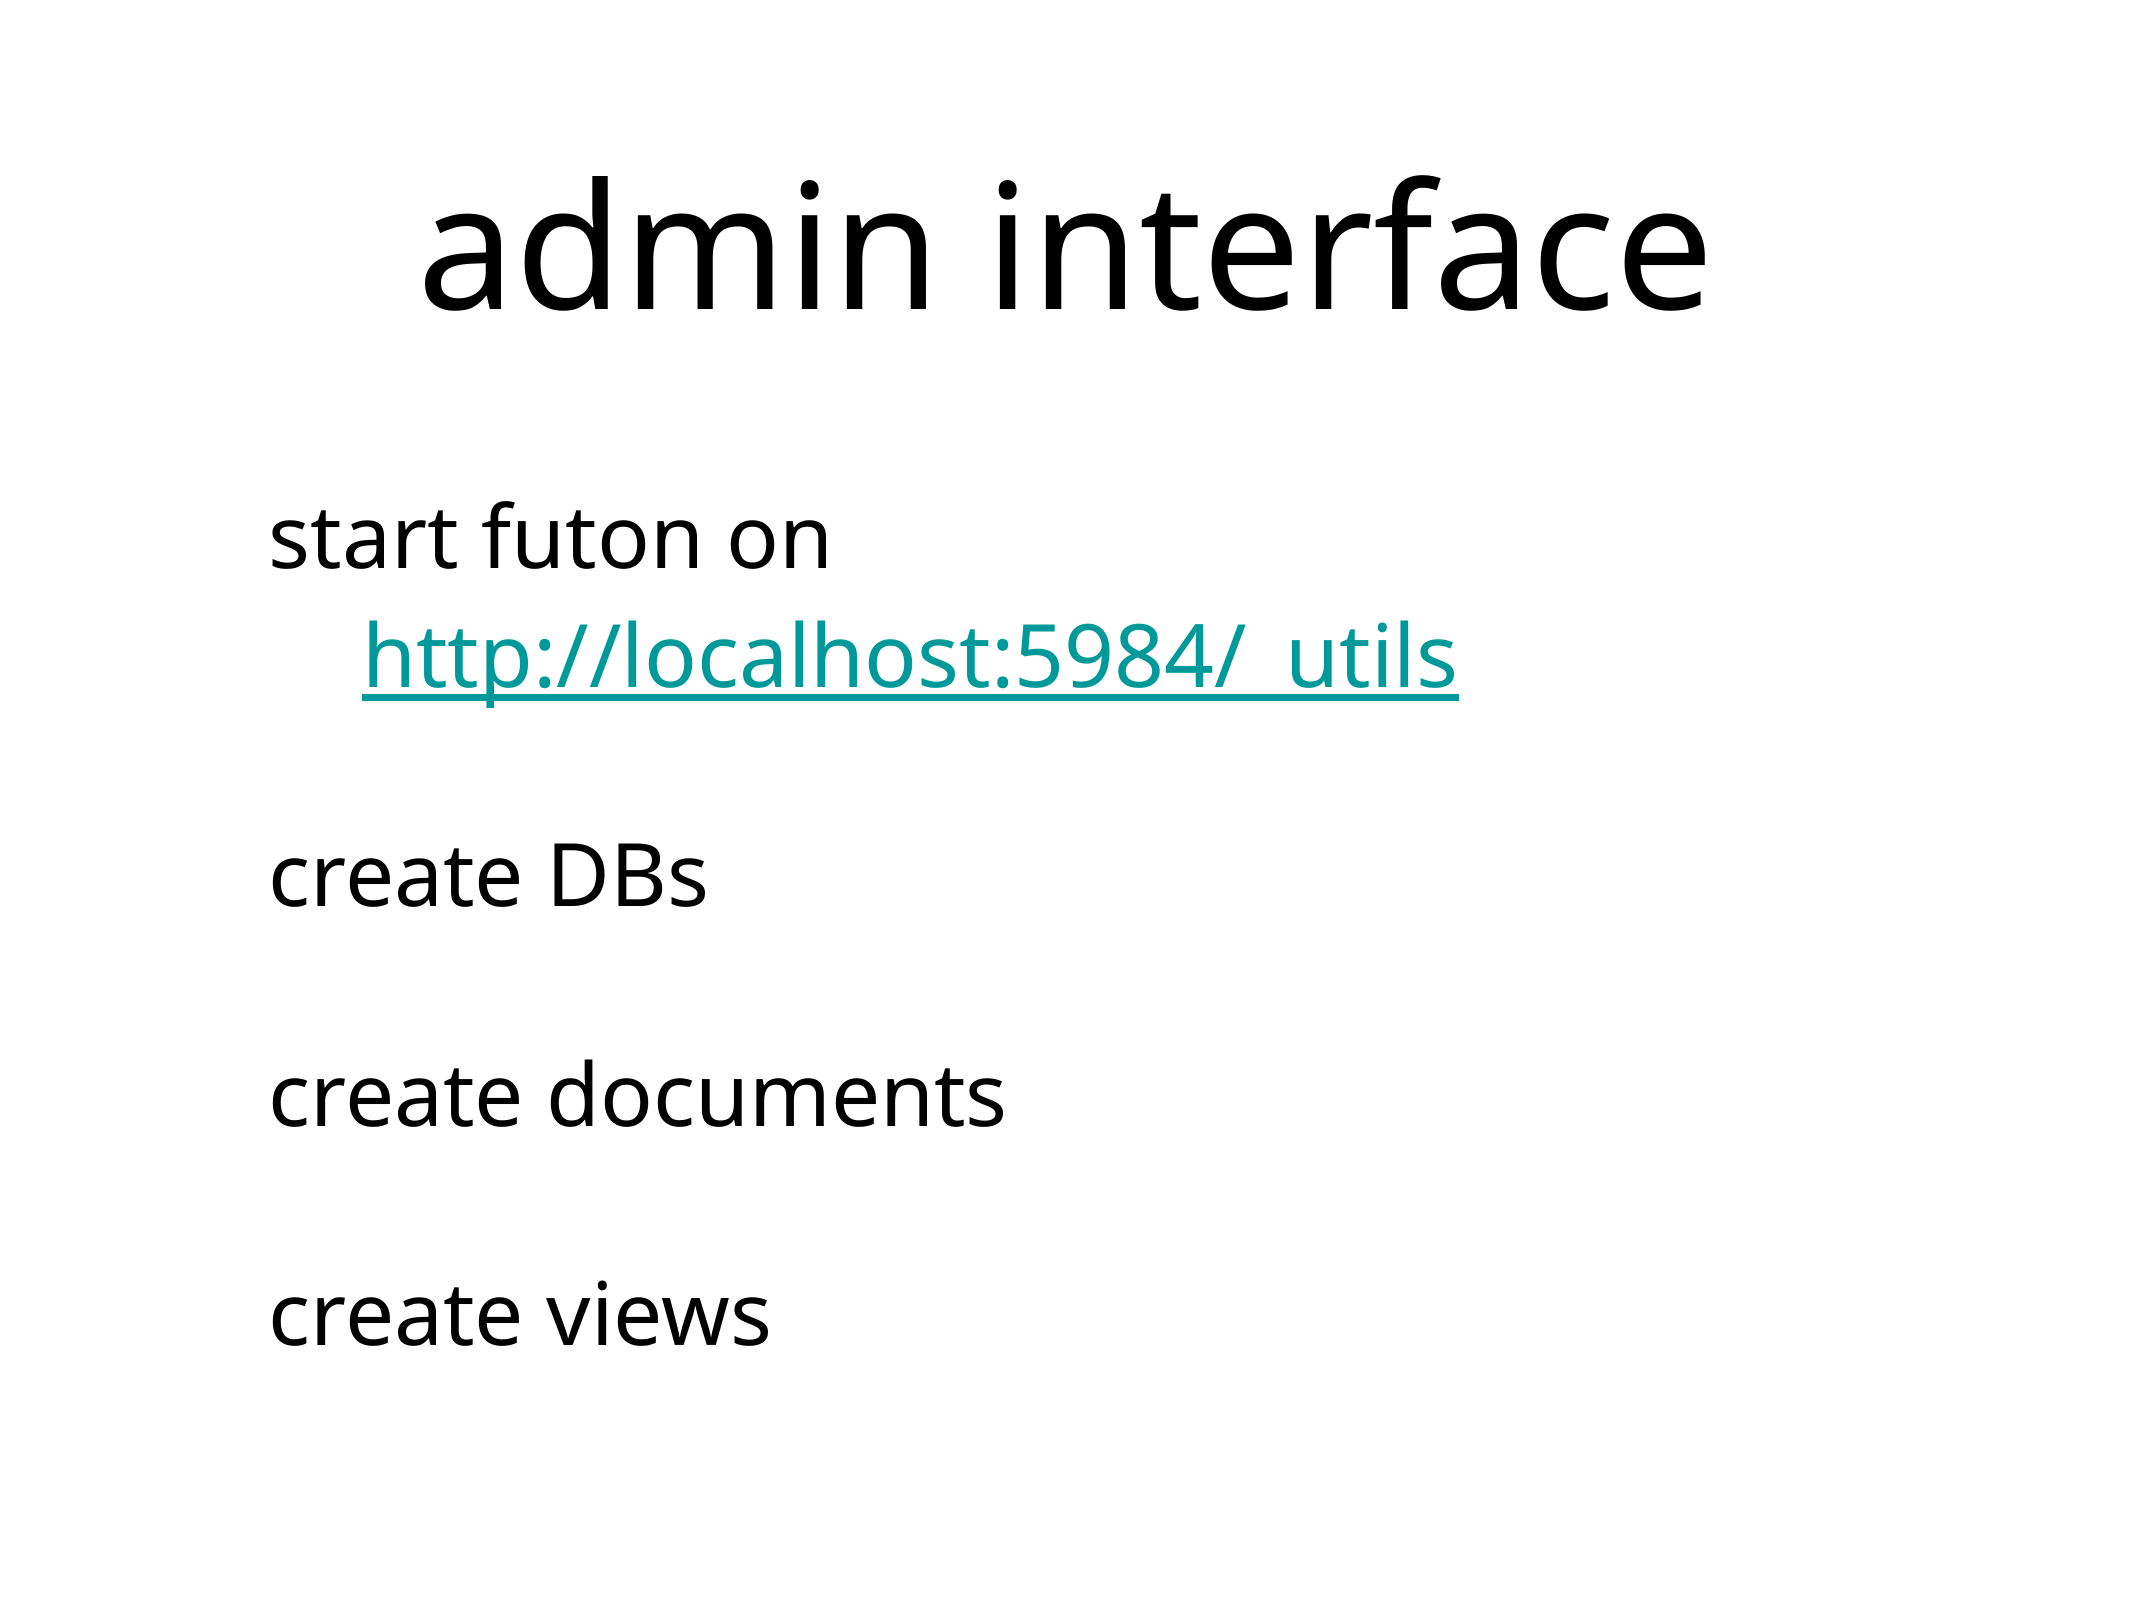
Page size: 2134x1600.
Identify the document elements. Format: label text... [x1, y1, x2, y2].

title admin interface [208, 41, 1925, 442]
list start futon on http://localhost:5984/_utils create DBs create documents create views [208, 454, 1925, 1392]
